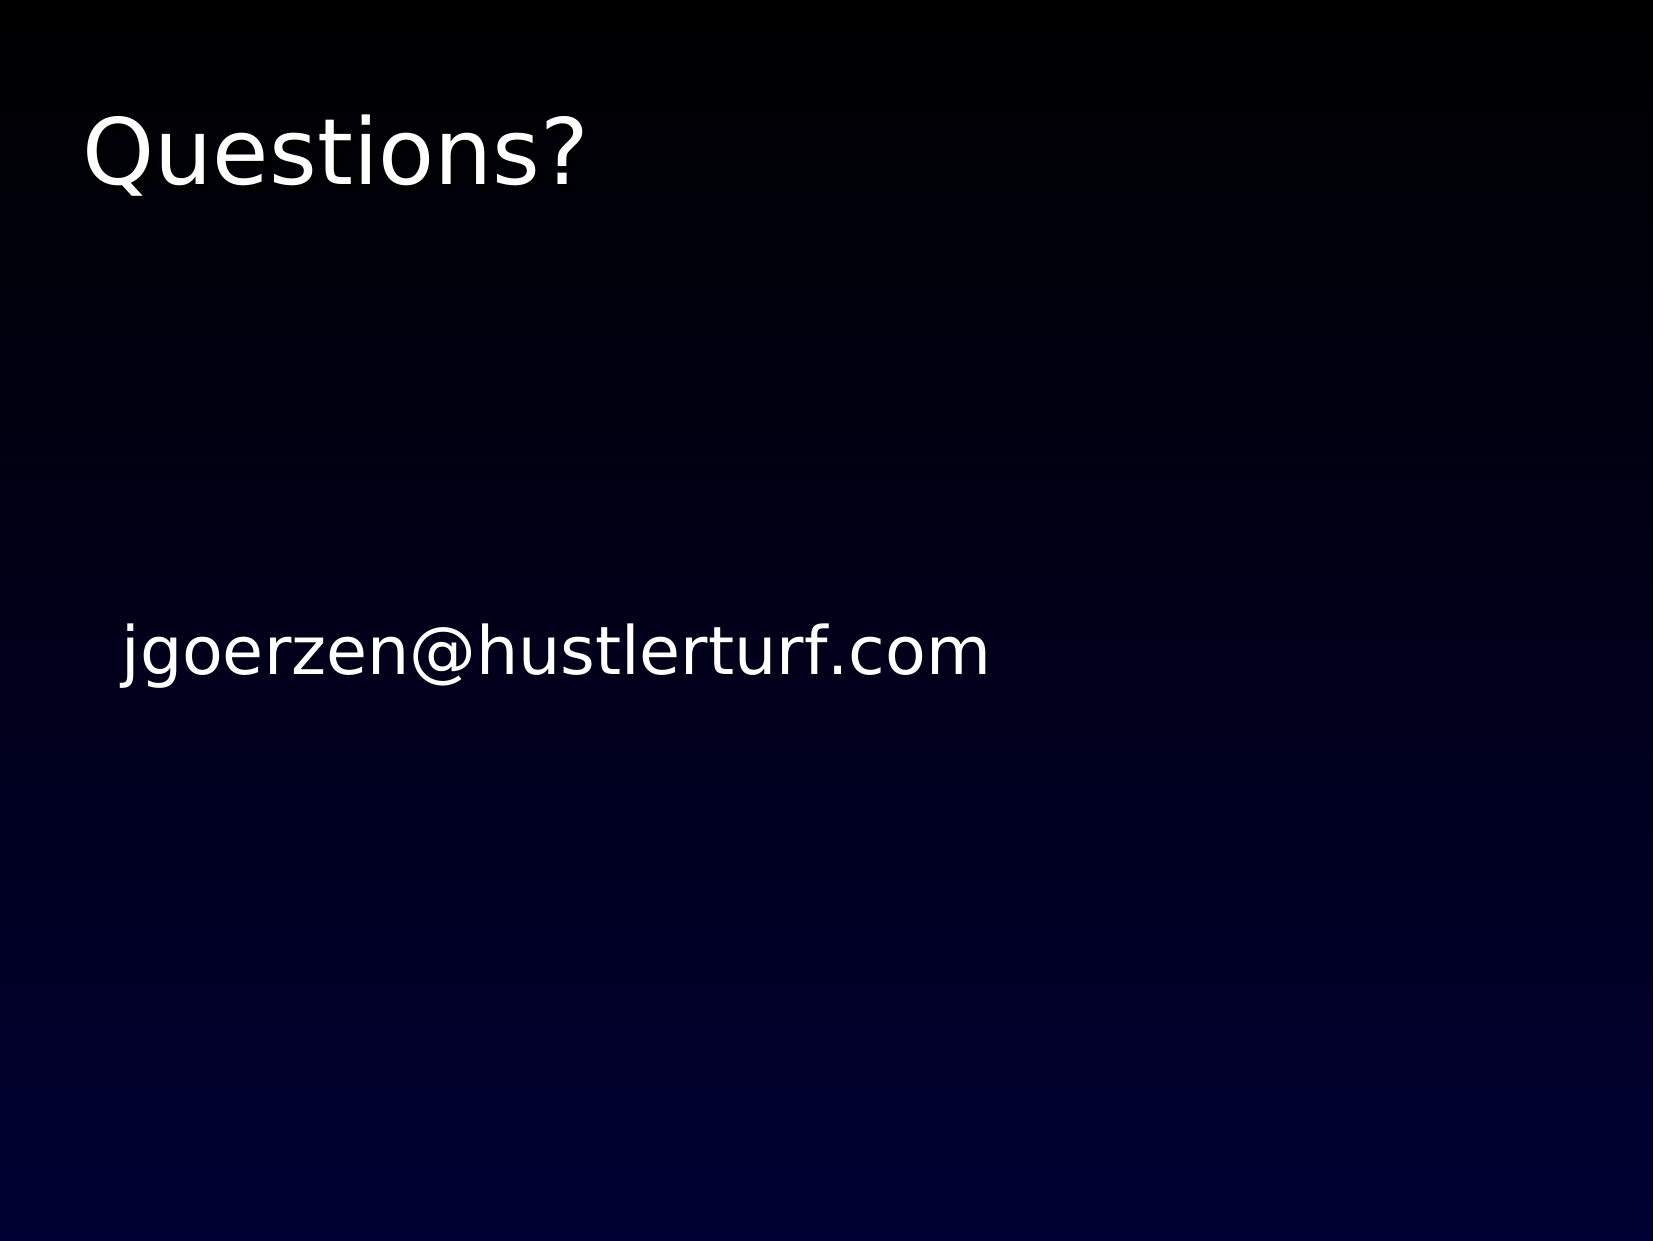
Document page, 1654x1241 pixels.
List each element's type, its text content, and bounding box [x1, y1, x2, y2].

title Questions? [82, 49, 1571, 257]
list jgoerzen@hustlerturf.com [82, 290, 1571, 1109]
